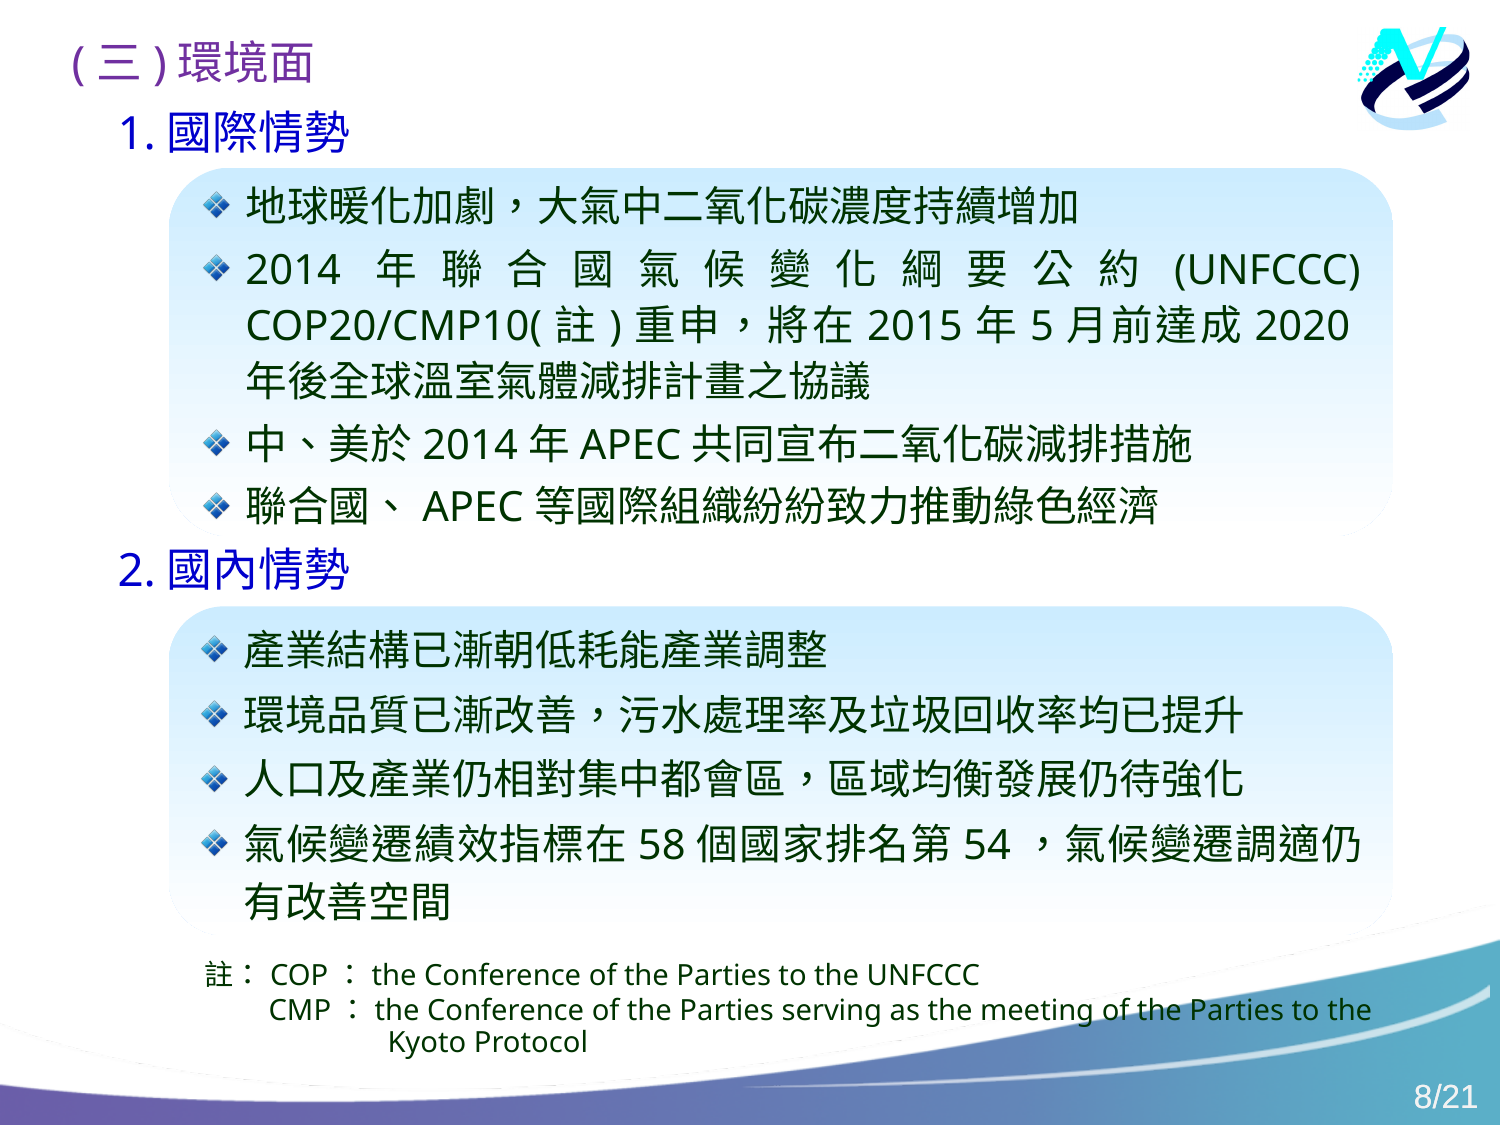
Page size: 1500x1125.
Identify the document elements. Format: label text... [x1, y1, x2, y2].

picture [0, 904, 1500, 1125]
text_box 1.國際情勢 [0, 102, 1500, 168]
picture [201, 252, 232, 283]
picture [201, 490, 232, 521]
picture [199, 763, 230, 794]
picture [199, 698, 230, 729]
picture [1357, 98, 1470, 102]
text_box 註：COP：the Conference of the Parties to the UNFCCC CMP：the Conference of the Parties serving as the meeting of the Parties to the Kyoto Protocol [114, 938, 1394, 1067]
picture [199, 633, 230, 664]
picture [201, 427, 232, 458]
text_box (三)環境面 [0, 32, 1500, 98]
picture [199, 827, 230, 858]
text_box 地球暖化加劇，大氣中二氧化碳濃度持續增加 2014年聯合國氣候變化綱要公約(UNFCCC) COP20/CMP10(註)重申，將在2015年5月前達成2020年後全球溫室氣體減排計畫之協議 中、美於2014年APEC共同宣布二氧化碳減排措施 聯合國、APEC等國際組織紛紛致力推動綠色經濟 [168, 168, 1394, 537]
picture [1357, 27, 1470, 32]
picture [201, 189, 232, 220]
text_box 2.國內情勢 [0, 539, 1500, 604]
text_box 產業結構已漸朝低耗能產業調整 環境品質已漸改善，污水處理率及垃圾回收率均已提升 人口及產業仍相對集中都會區，區域均衡發展仍待強化 氣候變遷績效指標在58個國家排名第54，氣候變遷調適仍有改善空間 [168, 606, 1394, 936]
